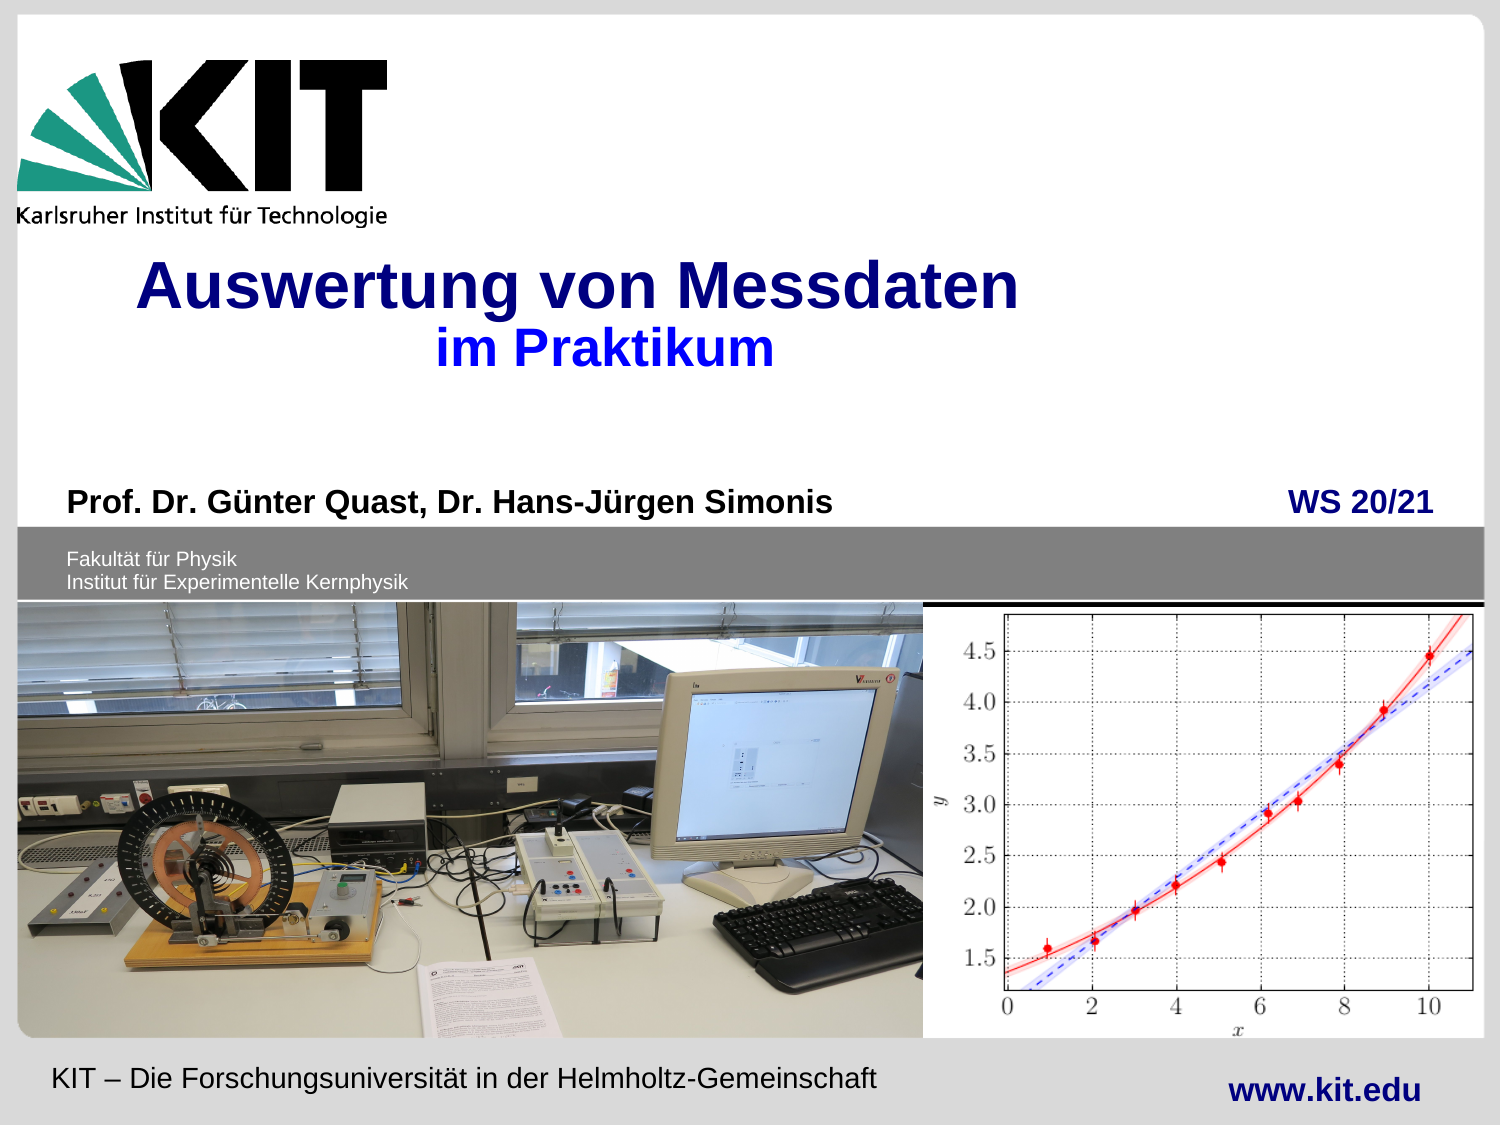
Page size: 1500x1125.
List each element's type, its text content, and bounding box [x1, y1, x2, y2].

picture [0, 0, 1500, 1125]
text_box Auswertung von Messdaten im Praktikum [135, 233, 1500, 486]
text_box Prof. Dr. Günter Quast, Dr. Hans-Jürgen Simonis WS 20/21 [63, 483, 1435, 559]
